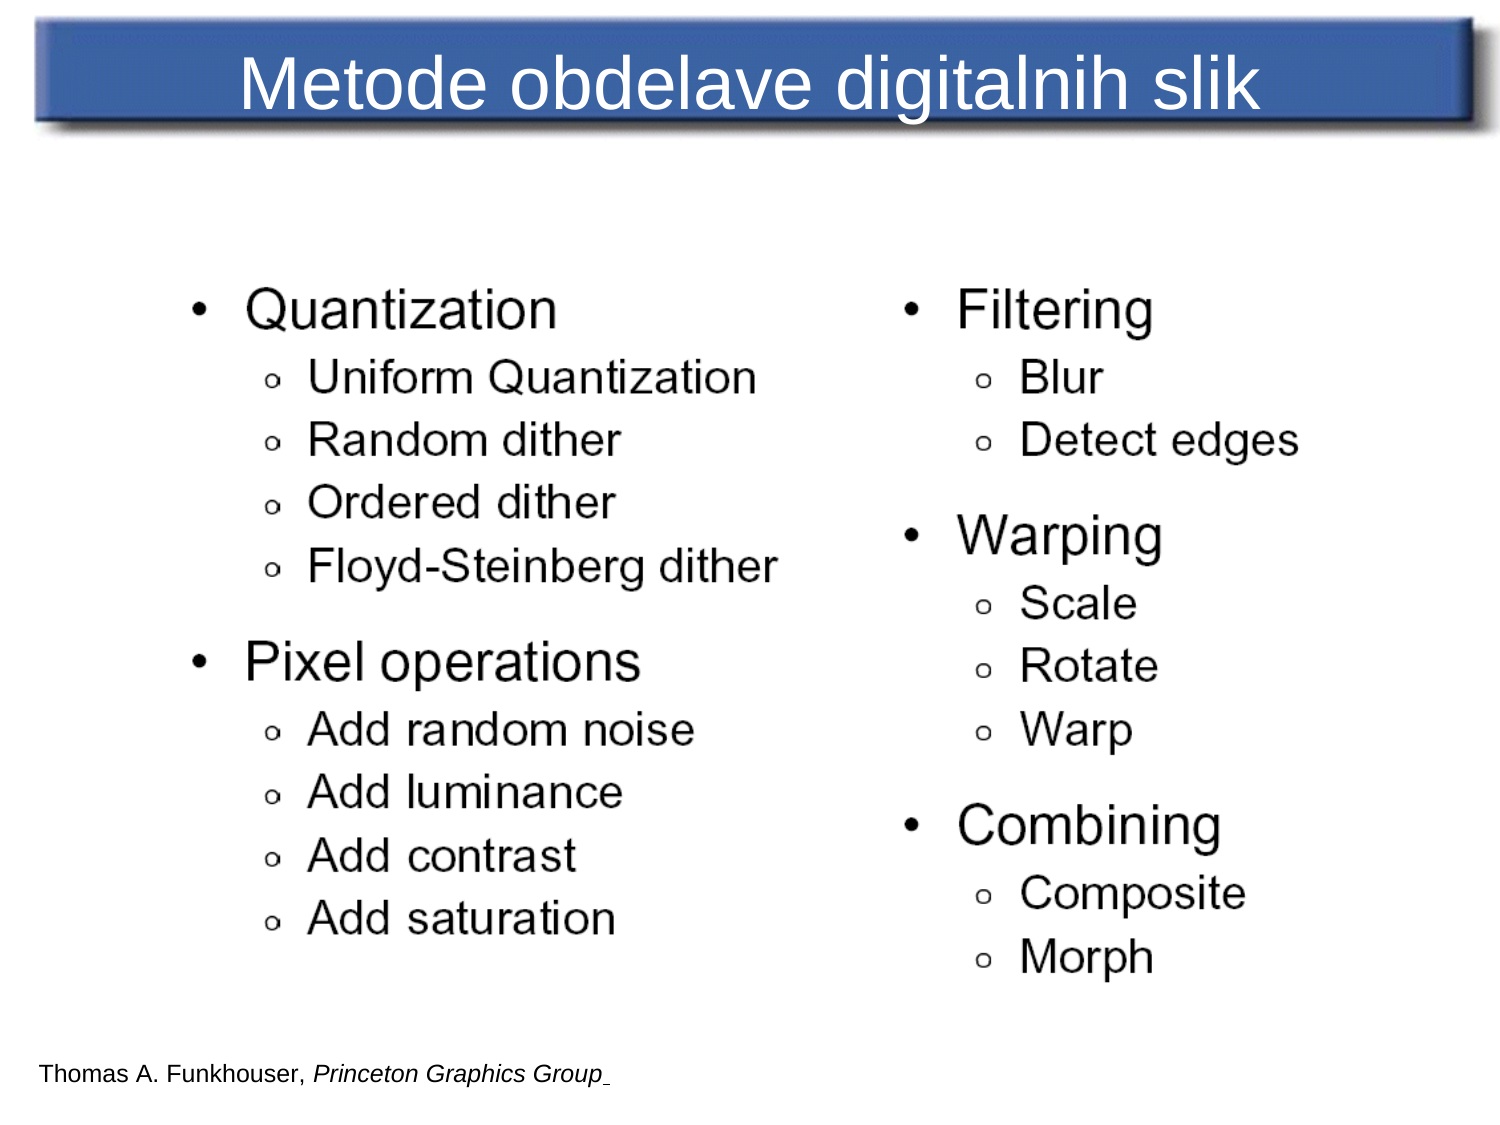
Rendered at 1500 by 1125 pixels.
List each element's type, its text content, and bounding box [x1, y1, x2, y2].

picture [33, 14, 1500, 141]
title Metode obdelave digitalnih slik [75, 26, 1426, 133]
picture [178, 262, 1322, 1005]
text_box Thomas A. Funkhouser, Princeton Graphics Group [23, 1049, 626, 1096]
